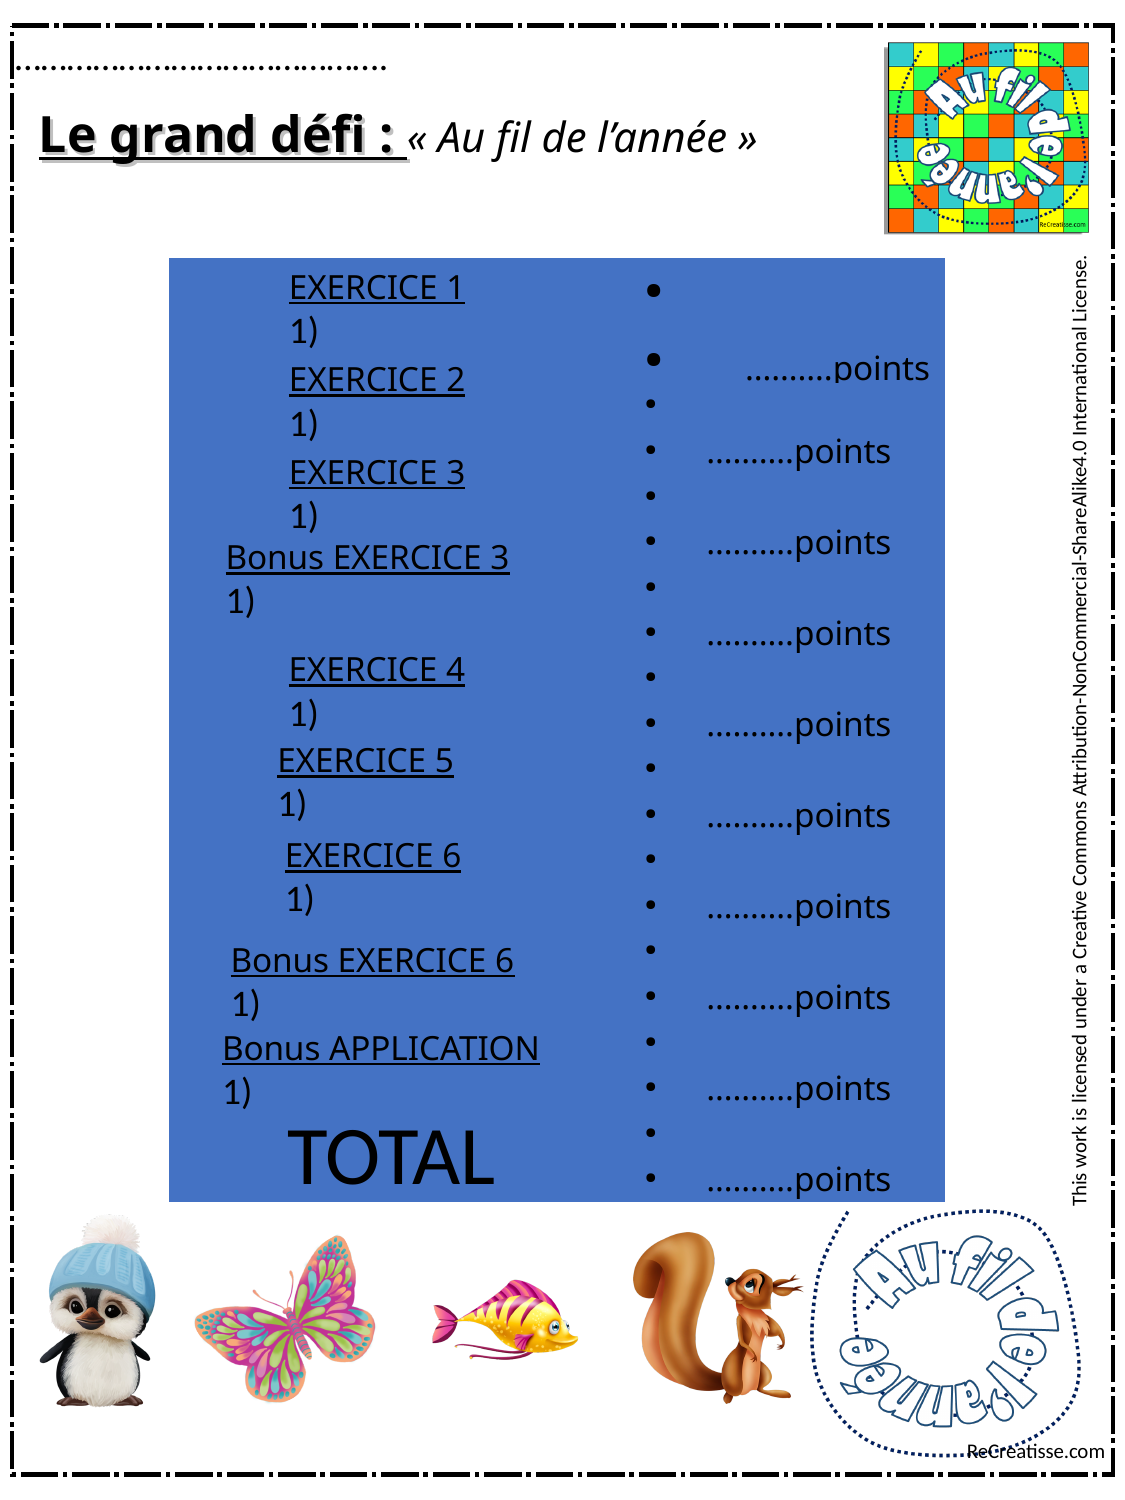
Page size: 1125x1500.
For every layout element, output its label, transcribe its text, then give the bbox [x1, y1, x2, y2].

text_box EXERCICE 4 [274, 641, 481, 786]
table_cell [169, 474, 274, 565]
picture [810, 1209, 1086, 1468]
text_box ReCreatisse.com [952, 1430, 1120, 1471]
table_cell [169, 929, 270, 1020]
table_cell ……….points [645, 838, 945, 929]
table_cell [169, 838, 270, 929]
table_cell ……….points [645, 747, 945, 838]
table_cell [169, 747, 262, 838]
text_box ……………………………………. [0, 26, 404, 86]
table_cell ……….points [645, 383, 945, 474]
text_box EXERCICE 3 [274, 444, 481, 529]
table_cell ……….points [645, 565, 945, 656]
table_cell [525, 565, 645, 656]
table_cell [477, 838, 645, 929]
text_box EXERCICE 2 [274, 351, 481, 444]
table_cell [481, 383, 645, 474]
table_header [481, 258, 645, 383]
text_box Bonus EXERCICE 6 [216, 931, 530, 1020]
table_cell [477, 929, 645, 1020]
table_cell [169, 383, 274, 474]
table_cell [556, 1111, 645, 1202]
picture [633, 1233, 804, 1404]
text_box Le grand défi : « Au fil de l’année » [24, 95, 773, 171]
table_cell ……….points [645, 1020, 945, 1111]
table_cell [169, 1020, 207, 1111]
table_cell [556, 1020, 645, 1111]
text_box EXERCICE 5 [262, 732, 469, 877]
table_cell [169, 1111, 207, 1202]
picture [888, 42, 1090, 233]
table_cell ……….points [645, 1111, 945, 1202]
table_cell [169, 565, 211, 656]
text_box This work is licensed under a Creative Commons Attribution-NonCommercial-ShareAlike 4.0 International License. [1058, 121, 1098, 1222]
table_cell ……….points [645, 656, 945, 747]
text_box TOTAL [272, 1094, 511, 1209]
text_box Bonus APPLICATION [207, 1020, 556, 1220]
picture [427, 1269, 583, 1370]
picture [189, 1233, 400, 1423]
text_box EXERCICE 1 [274, 258, 481, 351]
table_cell [481, 656, 645, 747]
table_cell [169, 656, 274, 747]
table_header [169, 258, 274, 383]
text_box EXERCICE 6 [270, 827, 477, 931]
table_cell ……….points [645, 474, 945, 565]
text_box Bonus EXERCICE 3 [211, 529, 525, 674]
table_cell [481, 474, 645, 565]
table_cell ……….points [645, 929, 945, 1020]
picture [28, 1205, 169, 1414]
table_cell [469, 747, 645, 838]
table_header ……….points [645, 258, 945, 383]
